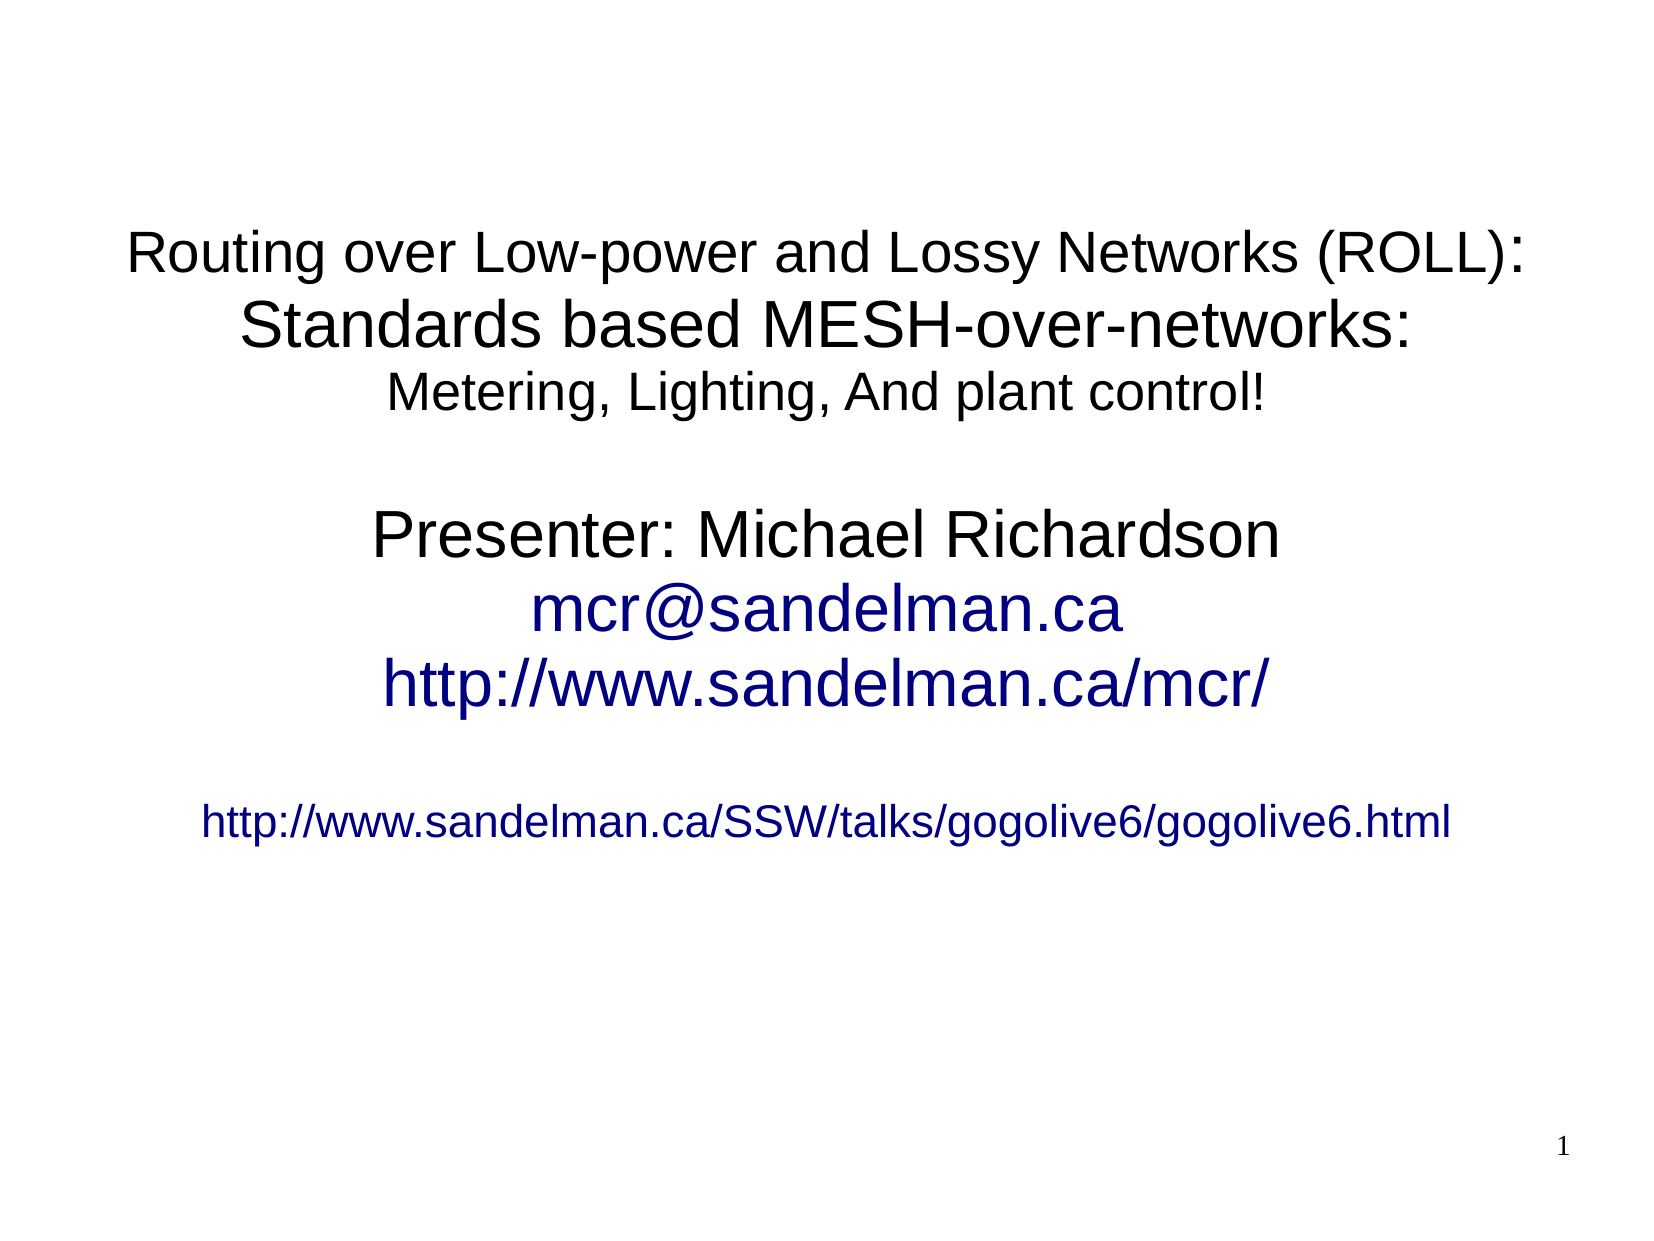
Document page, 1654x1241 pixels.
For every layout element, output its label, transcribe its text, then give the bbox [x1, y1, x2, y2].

subtitle Routing over Low-power and Lossy Networks (ROLL): Standards based MESH-over-networks: Metering, Lighting, And plant control! Presenter: Michael Richardson mcr@sandelman.ca http://www.sandelman.ca/mcr/ http://www.sandelman.ca/SSW/talks/gogolive6/gogolive6.html [82, 49, 1571, 1010]
